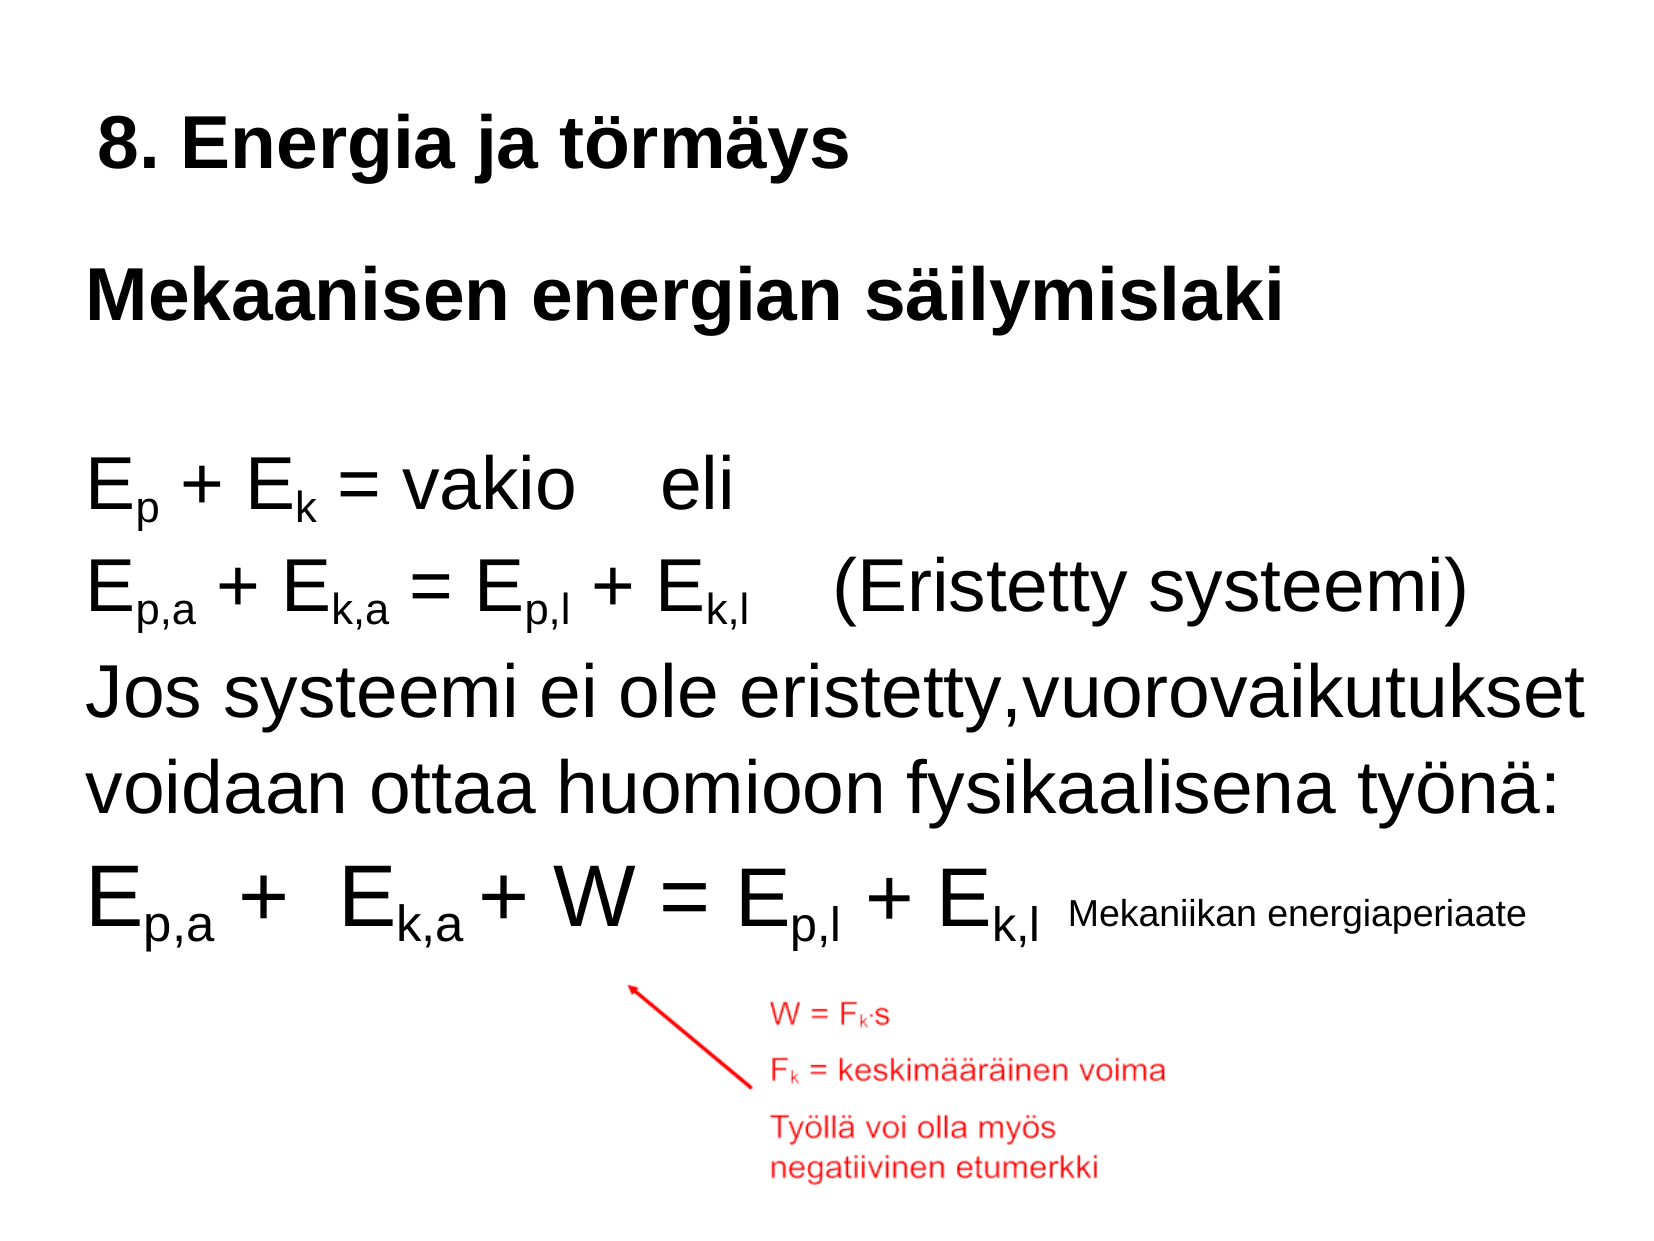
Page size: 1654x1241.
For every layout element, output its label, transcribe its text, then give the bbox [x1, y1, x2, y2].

picture [614, 953, 1224, 1205]
text_box Mekaanisen energian säilymislaki Ep + Ek = vakio eli Ep,a + Ek,a = Ep,l + Ek,l (Eristetty systeemi) Jos systeemi ei ole eristetty,vuorovaikutukset voidaan ottaa huomioon fysikaalisena työnä: Ep,a + Ek,a + W = Ep,l + Ek,l Mekaniikan energiaperiaate [70, 246, 1617, 875]
text_box 8. Energia ja törmäys [82, 94, 867, 193]
